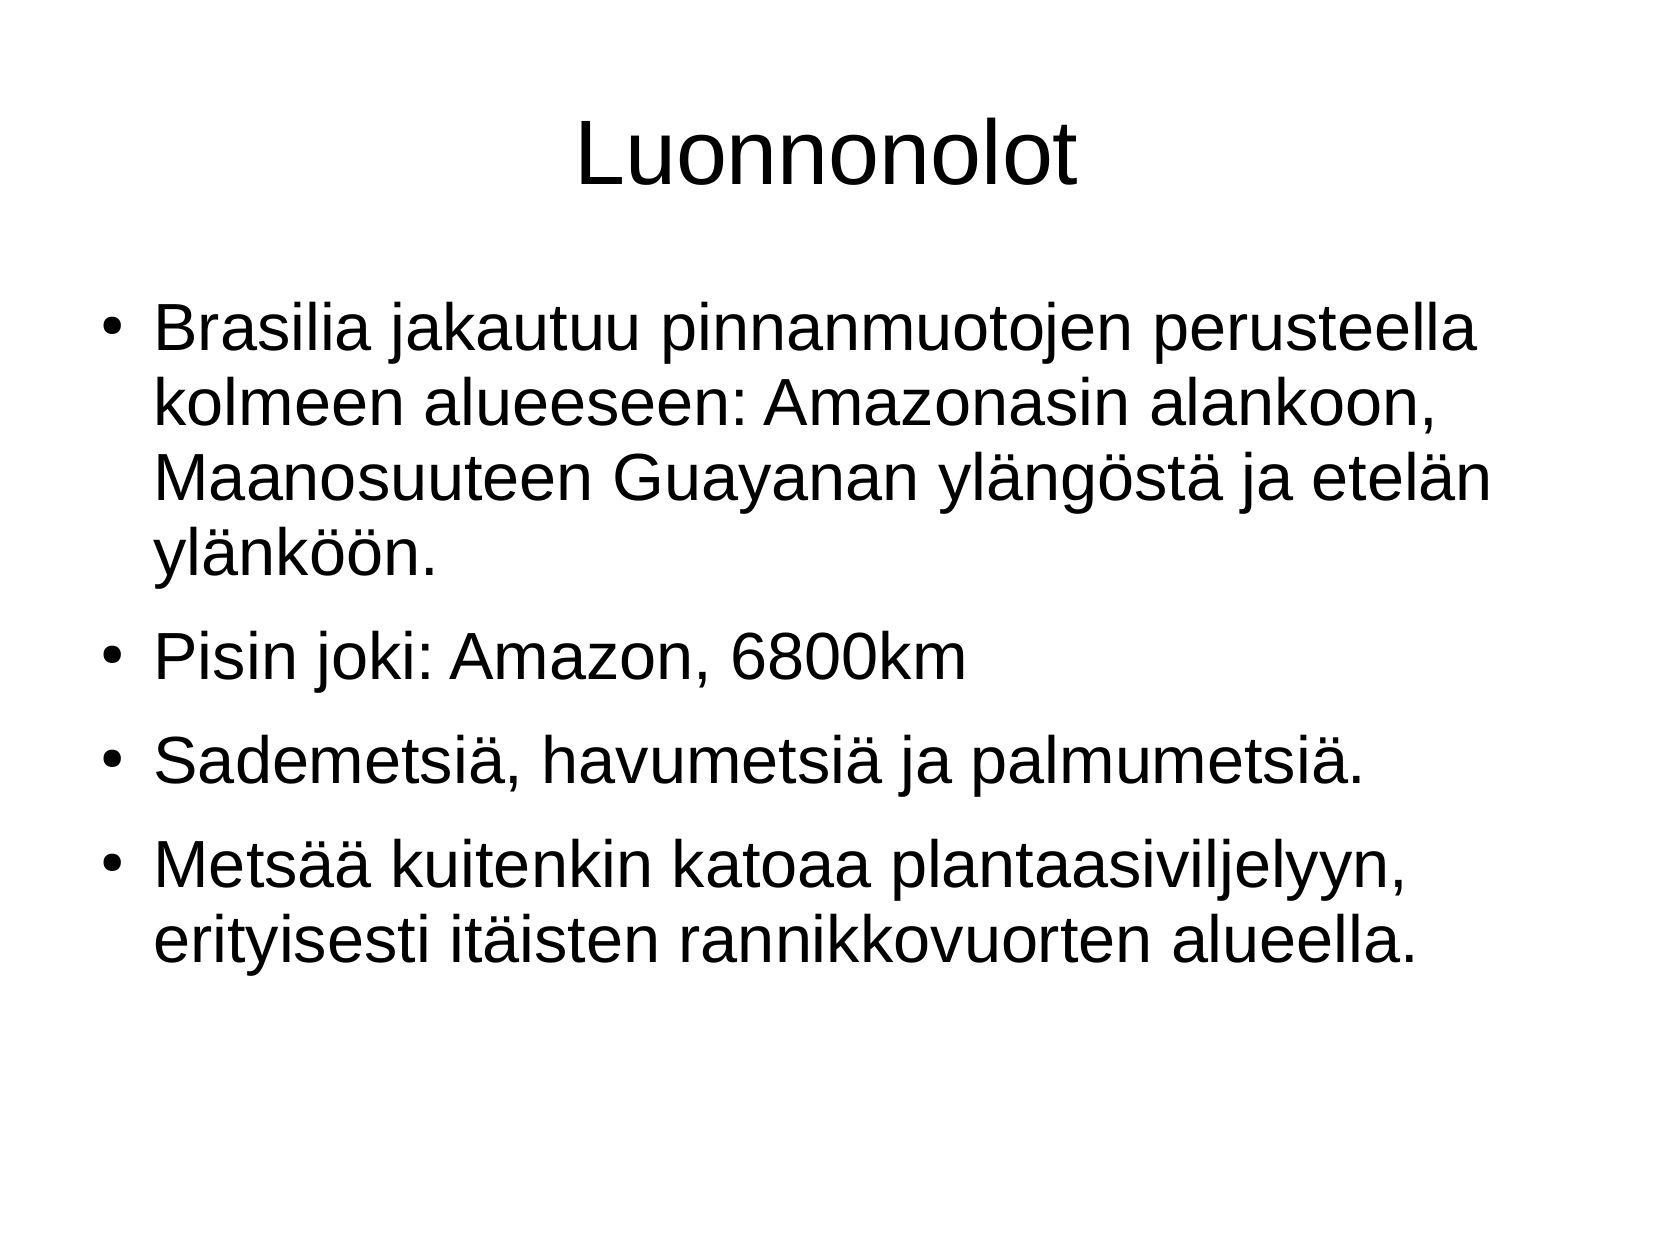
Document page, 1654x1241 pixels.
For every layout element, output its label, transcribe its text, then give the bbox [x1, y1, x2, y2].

list Brasilia jakautuu pinnanmuotojen perusteella kolmeen alueeseen: Amazonasin alankoon, Maanosuuteen Guayanan ylängöstä ja etelän ylänköön. Pisin joki: Amazon, 6800km Sademetsiä, havumetsiä ja palmumetsiä. Metsää kuitenkin katoaa plantaasiviljelyyn, erityisesti itäisten rannikkovuorten alueella. [82, 290, 1571, 1010]
title Luonnonolot [82, 49, 1571, 257]
